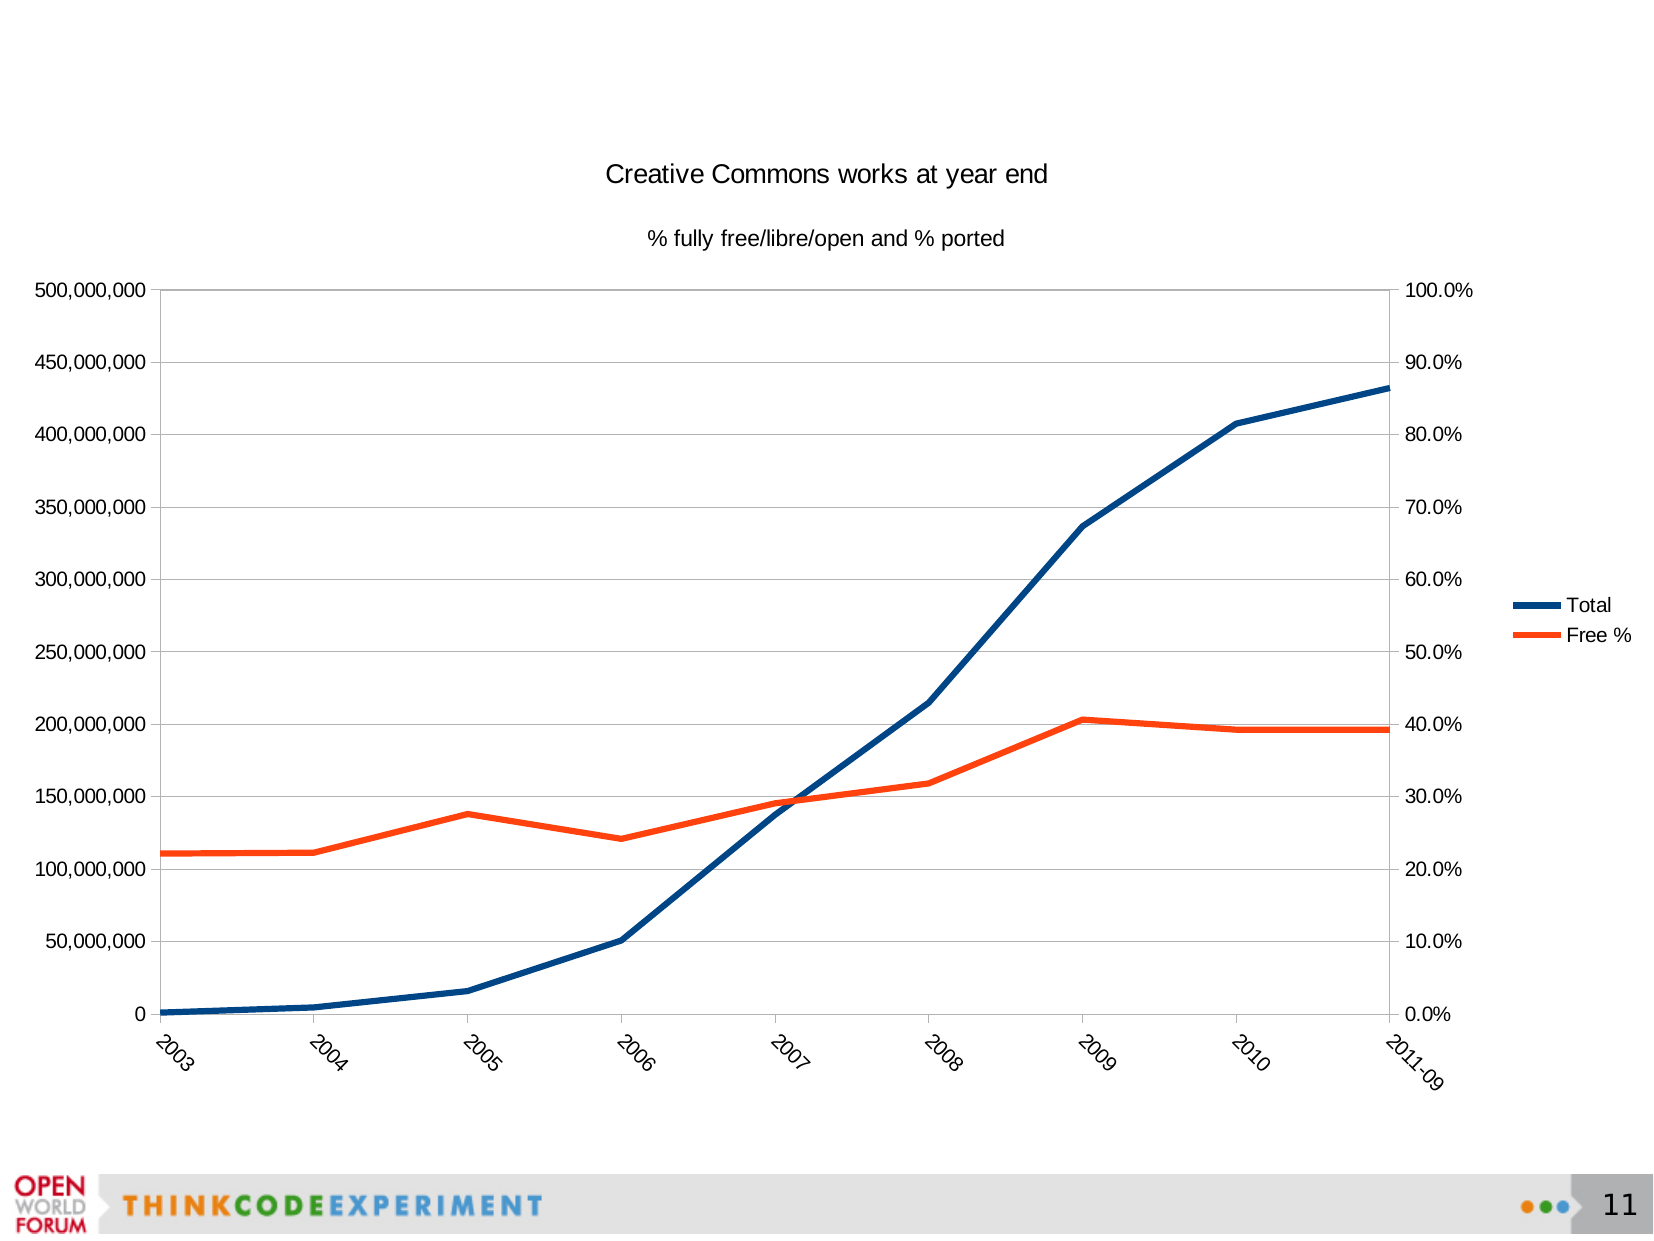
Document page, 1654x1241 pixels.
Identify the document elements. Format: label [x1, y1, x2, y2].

picture [0, 1174, 1654, 1234]
chart [1, 124, 1652, 1117]
